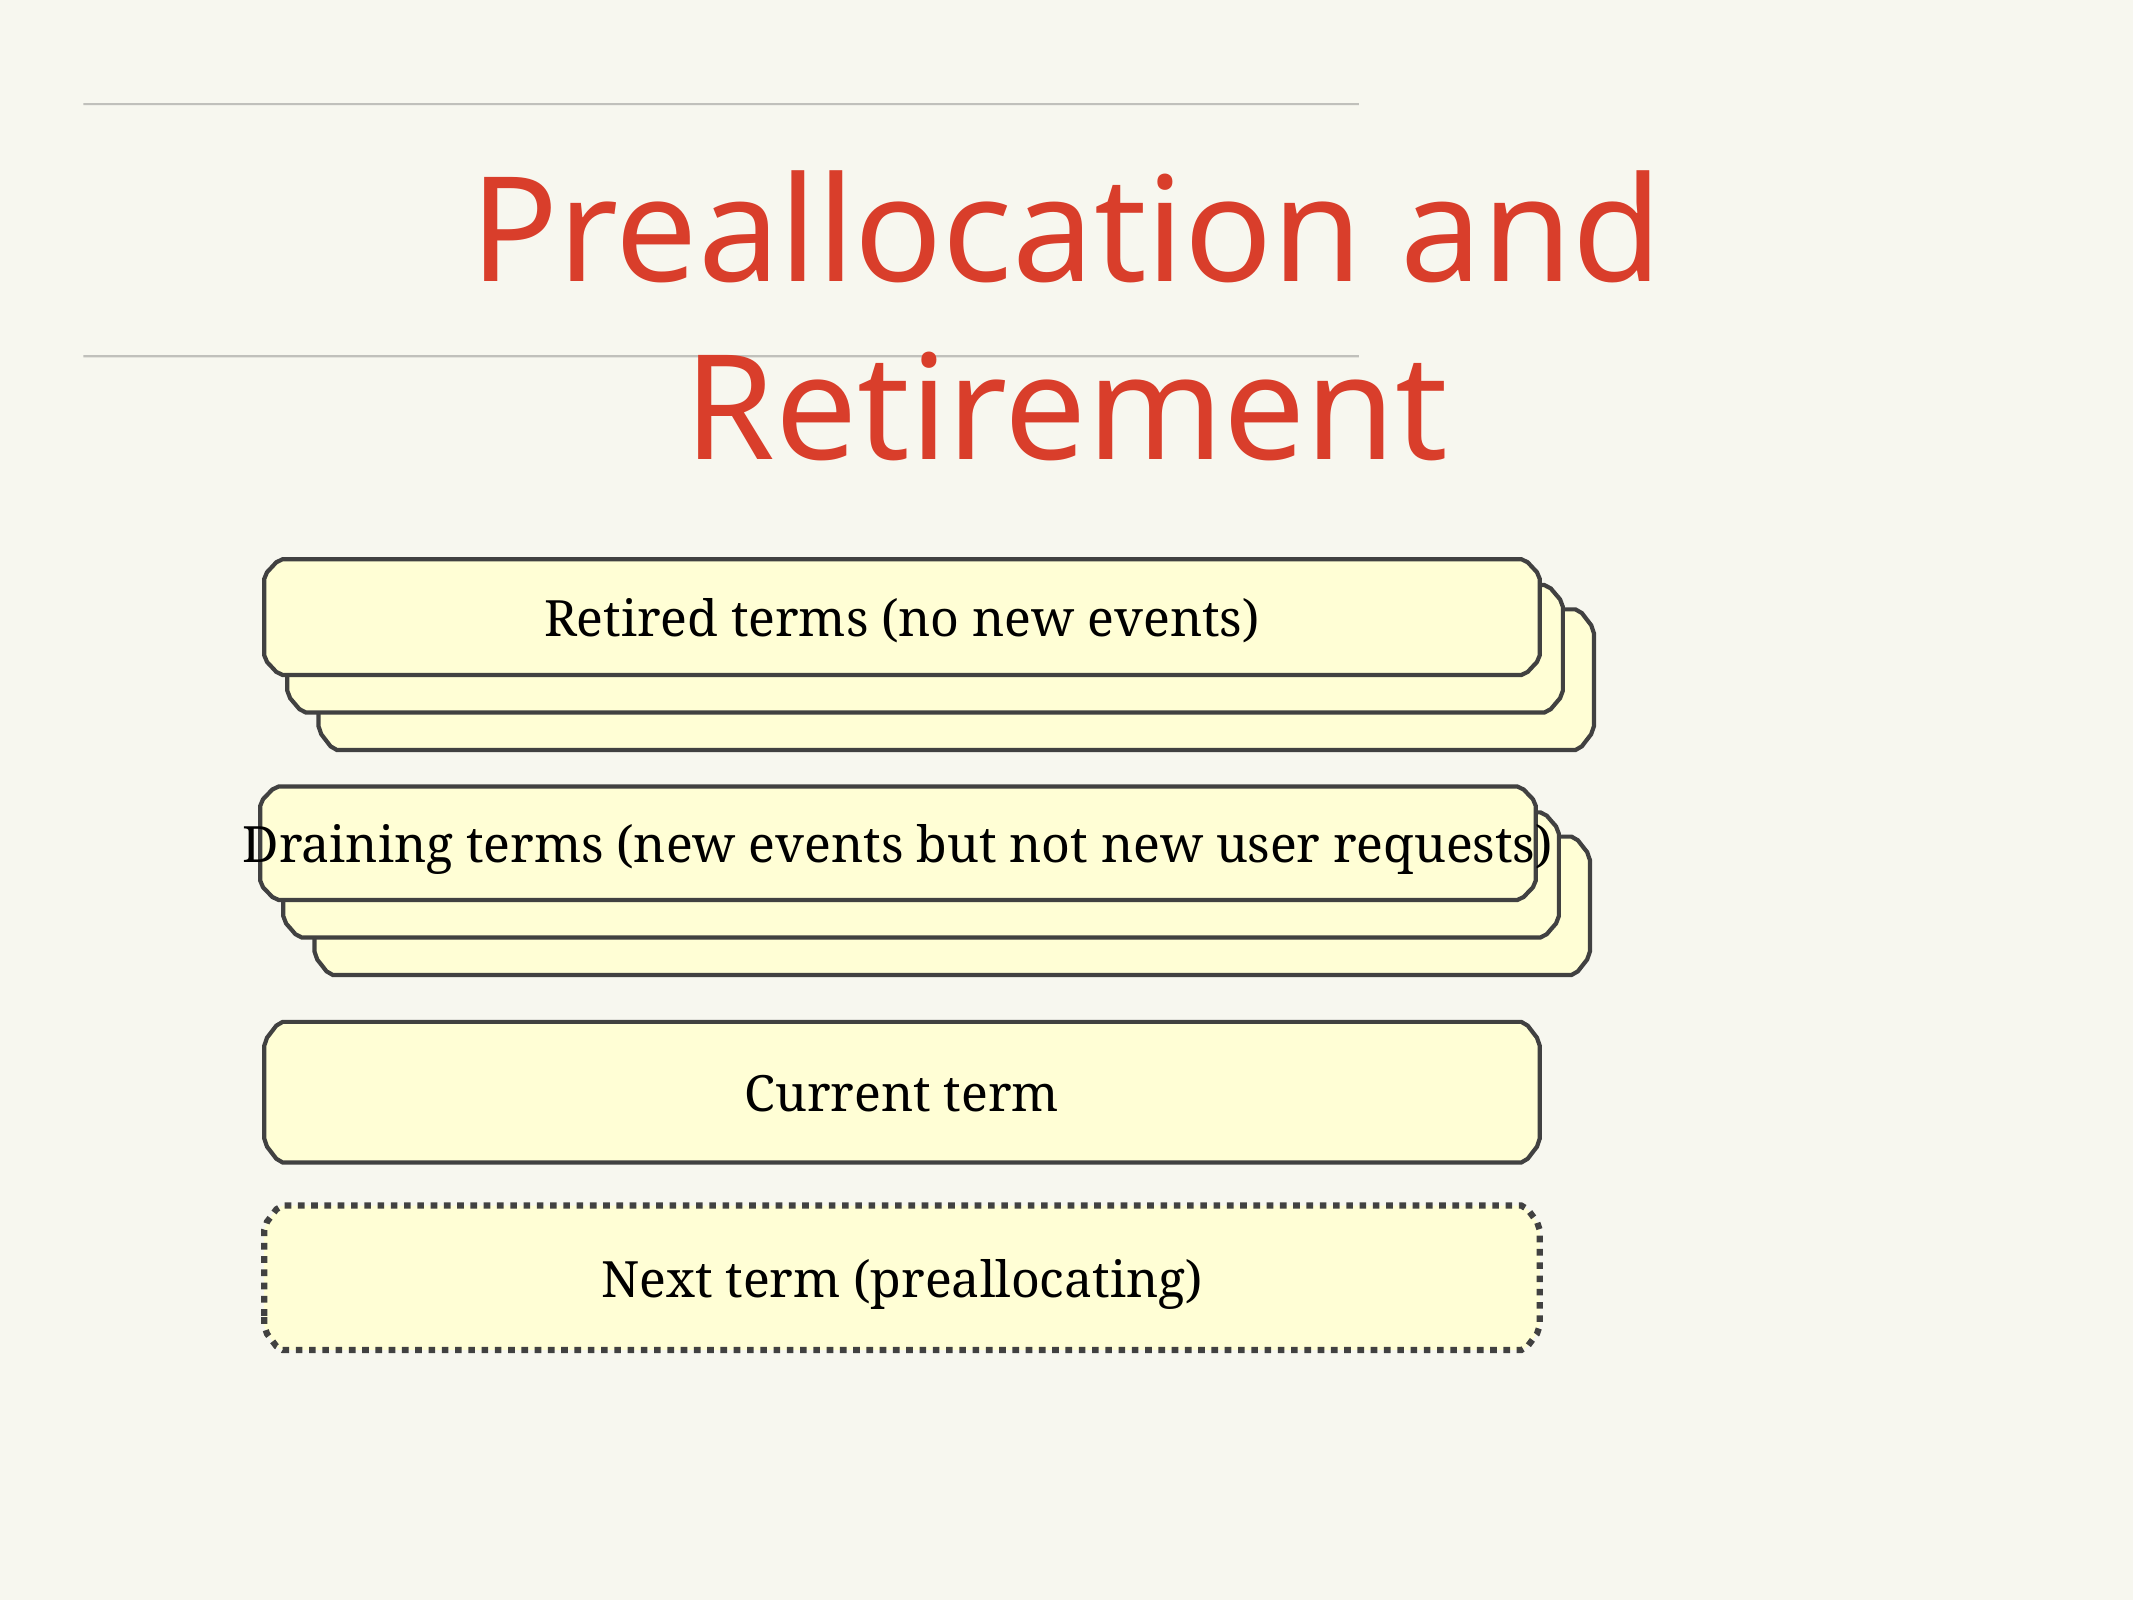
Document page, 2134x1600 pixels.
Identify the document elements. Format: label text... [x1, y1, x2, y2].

text_box Frozen terms (no new events) [283, 812, 1559, 938]
text_box Frozen terms (no new events) [287, 585, 1563, 713]
text_box Draining terms (new events but not new user requests) [260, 786, 1536, 901]
title Preallocation and Retirement [83, 131, 2050, 332]
text_box Frozen terms (no new events) [318, 609, 1595, 751]
text_box Frozen terms (no new events) [314, 836, 1591, 976]
text_box Next term (preallocating) [264, 1205, 1540, 1351]
text_box Retired terms (no new events) [264, 559, 1540, 676]
text_box Current term [264, 1021, 1540, 1163]
